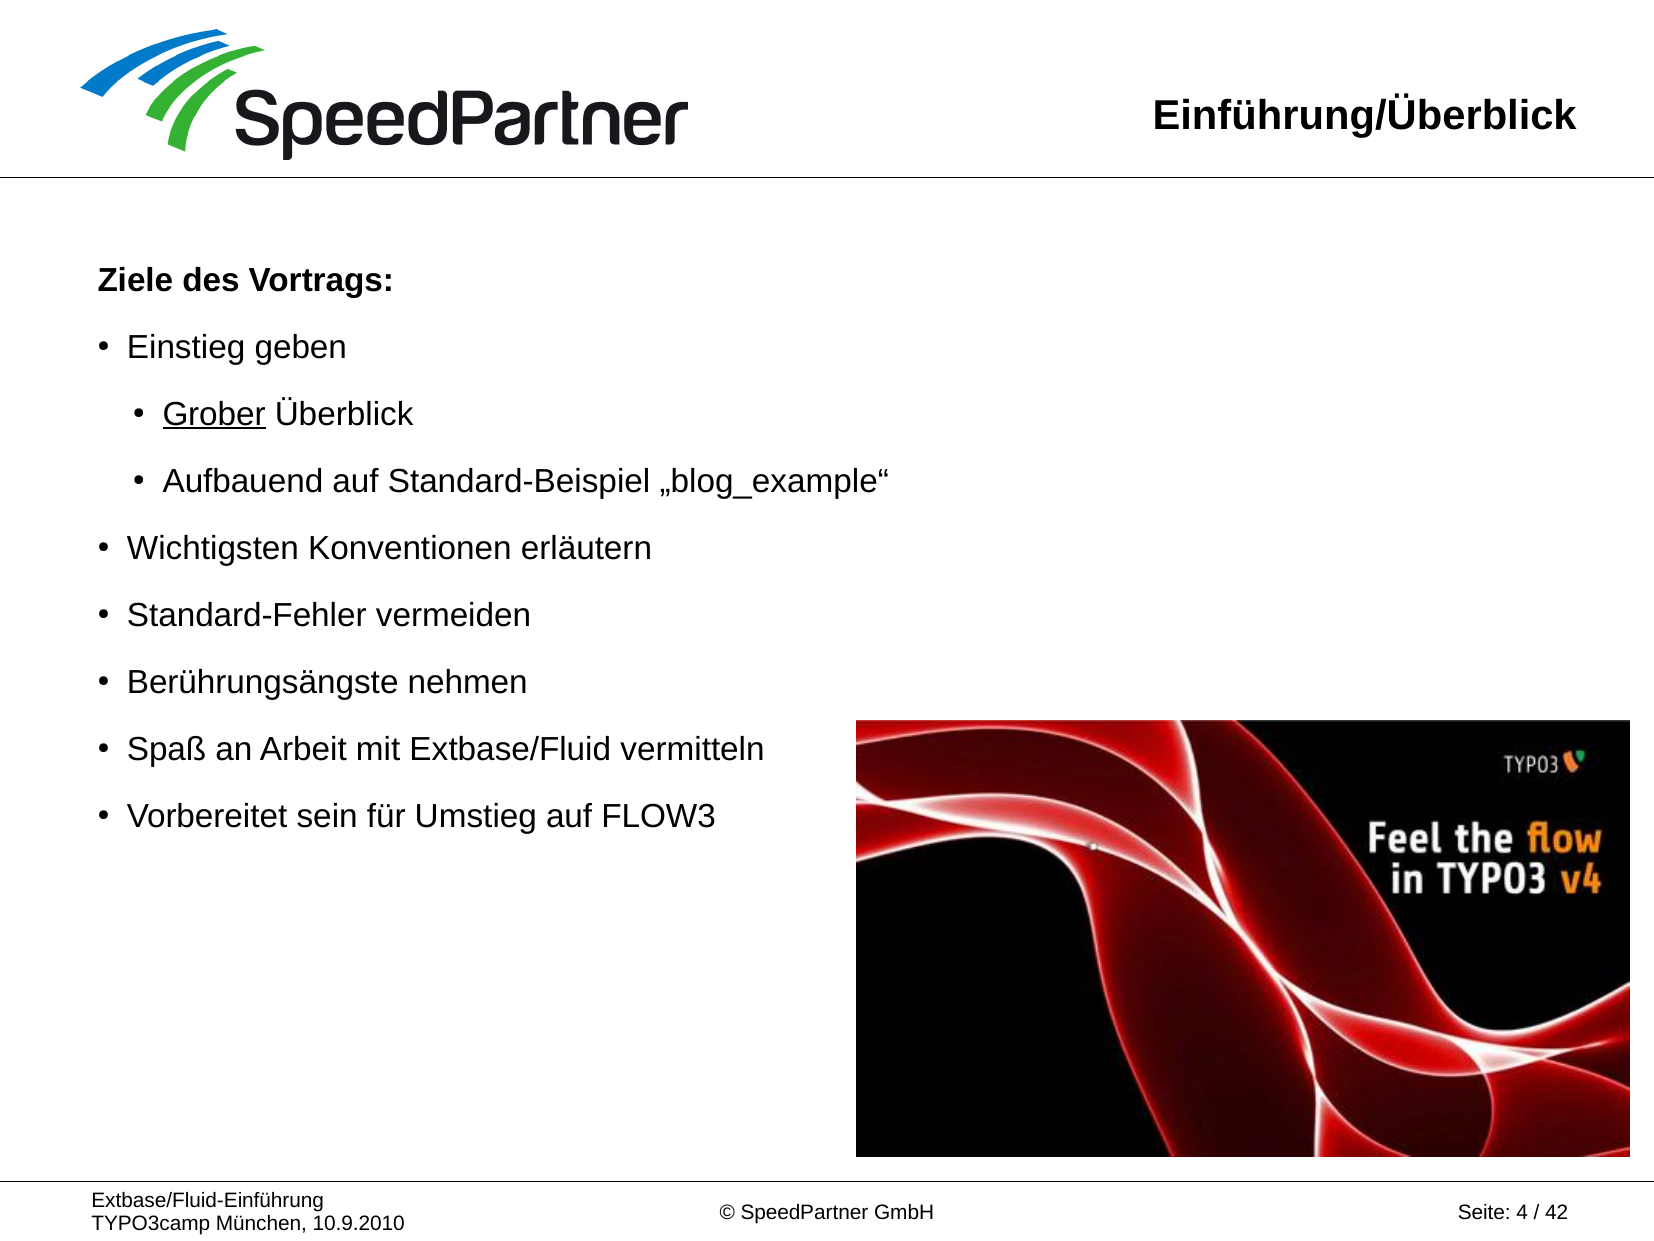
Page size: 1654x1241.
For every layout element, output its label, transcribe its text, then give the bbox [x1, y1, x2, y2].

text_box Ziele des Vortrags: Einstieg geben Grober Überblick Aufbauend auf Standard-Beispiel „blog_example“ Wichtigsten Konventionen erläutern Standard-Fehler vermeiden Berührungsängste nehmen Spaß an Arbeit mit Extbase/Fluid vermitteln Vorbereitet sein für Umstieg auf FLOW3 [82, 253, 1565, 1151]
picture [80, 29, 688, 160]
title Einführung/Überblick [590, 70, 1577, 160]
picture [856, 720, 1630, 1157]
